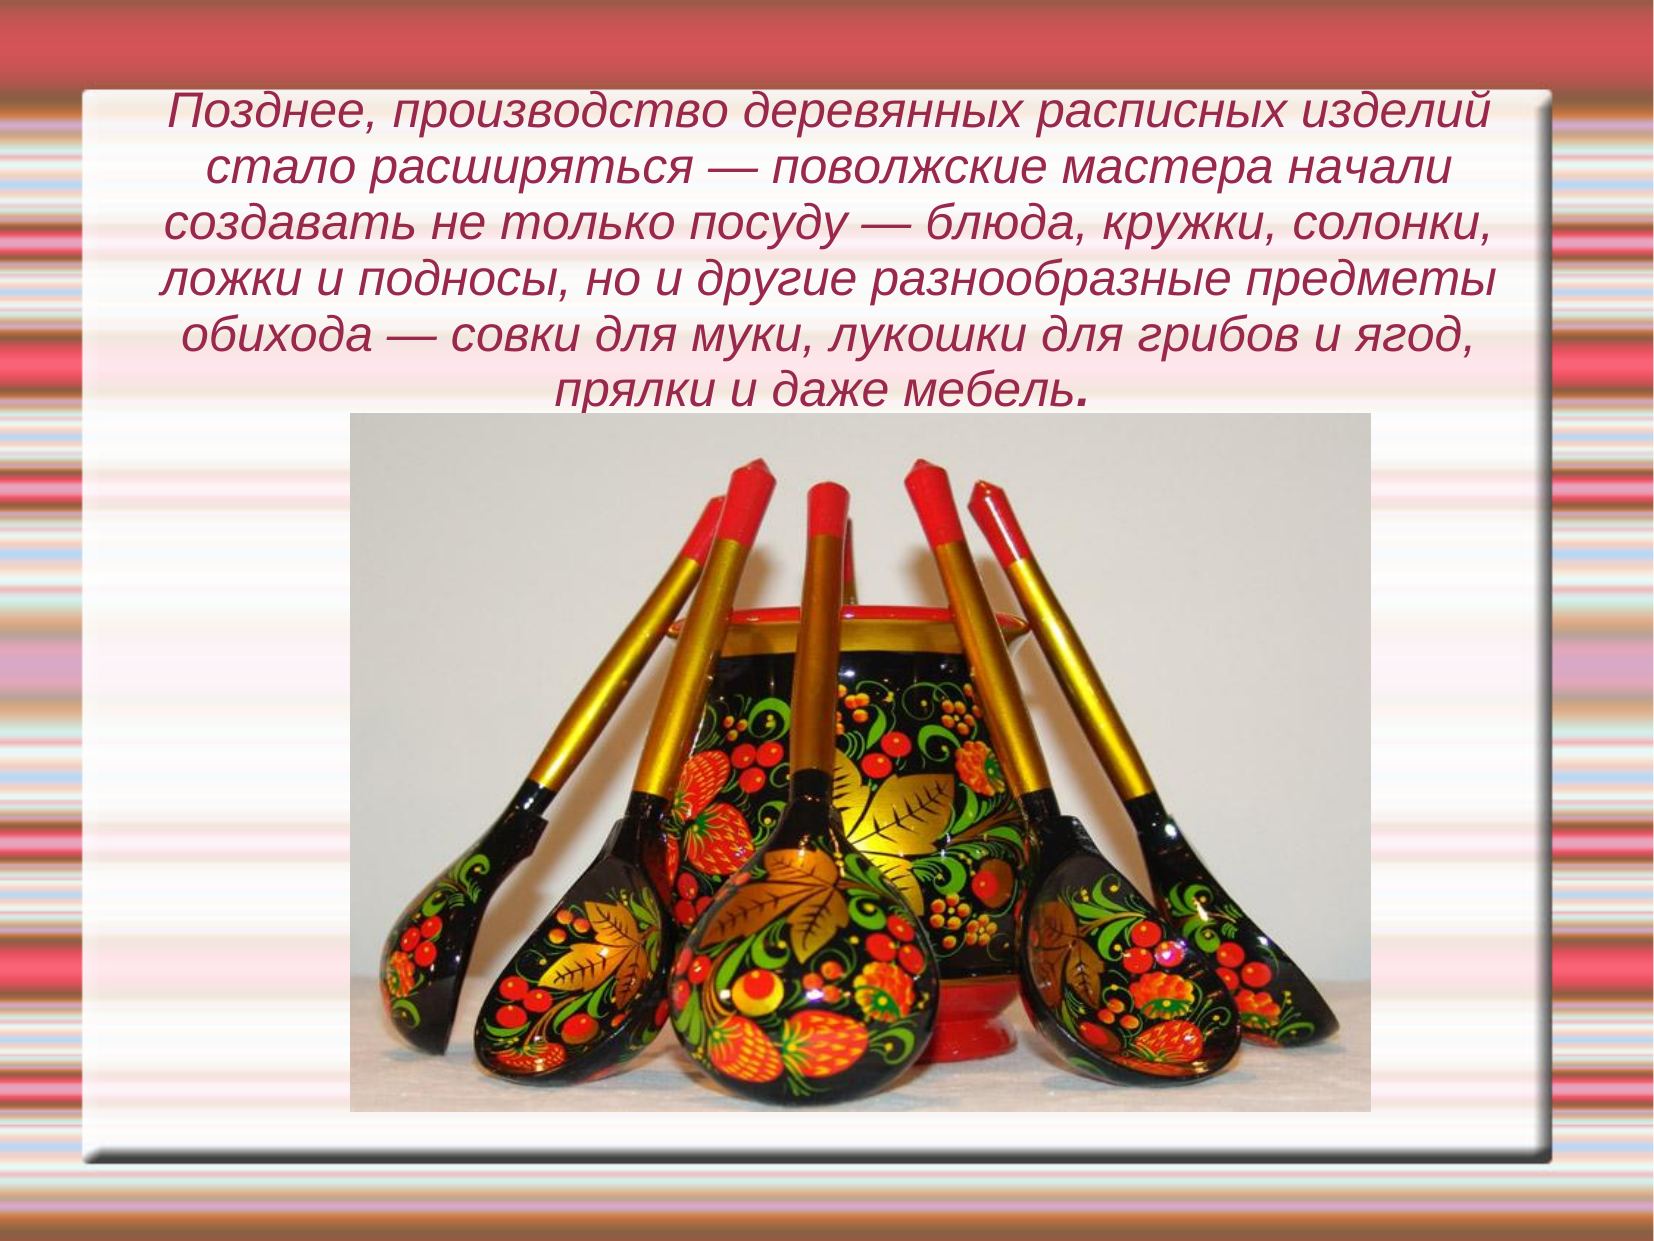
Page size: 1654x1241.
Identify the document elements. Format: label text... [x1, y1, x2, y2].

title Позднее, производство деревянных расписных изделий стало расширяться — поволжские мастера начали создавать не только посуду — блюда, кружки, солонки, ложки и подносы, но и другие разнообразные предметы обихода — совки для муки, лукошки для грибов и ягод, прялки и даже мебель. [123, 82, 1536, 418]
picture [0, 0, 1654, 1241]
